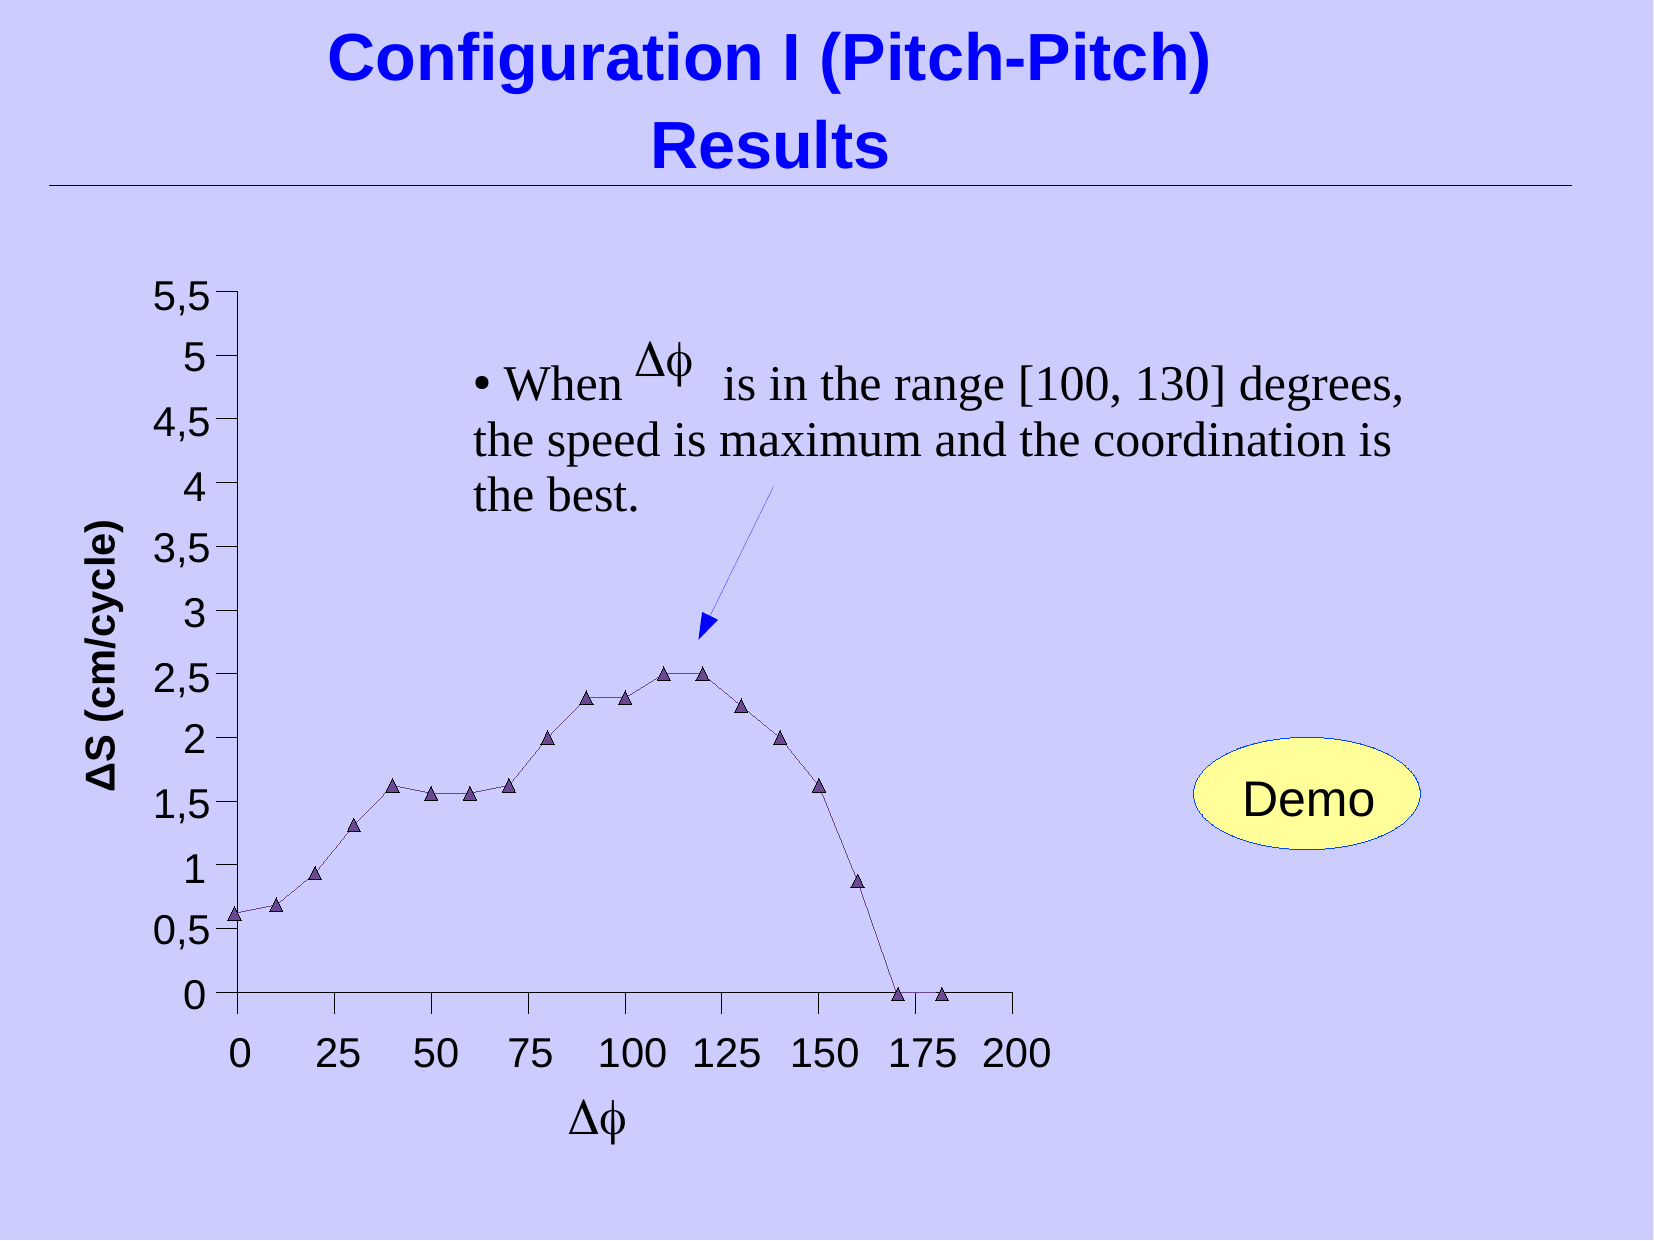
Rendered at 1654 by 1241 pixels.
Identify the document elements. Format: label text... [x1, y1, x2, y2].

text_box 200 [981, 1029, 1052, 1082]
text_box Demo [1242, 771, 1377, 828]
text_box 0 [228, 1029, 252, 1082]
text_box [695, 666, 710, 681]
text_box [424, 786, 438, 801]
text_box 0 [183, 971, 207, 1025]
text_box 3 [183, 589, 207, 643]
text_box 4 [183, 463, 207, 516]
text_box 0,5 [153, 906, 212, 960]
text_box [1193, 737, 1421, 850]
text_box [812, 778, 826, 793]
text_box [463, 786, 477, 801]
text_box [657, 666, 671, 681]
text_box [891, 987, 905, 1001]
text_box [502, 778, 516, 793]
text_box [935, 987, 949, 1001]
text_box Df [634, 340, 694, 409]
text_box 75 [507, 1029, 554, 1082]
text_box [618, 690, 632, 705]
text_box Df [567, 1098, 627, 1167]
text_box 2 [183, 715, 207, 769]
text_box [308, 866, 322, 880]
text_box [540, 730, 555, 745]
text_box 4,5 [153, 398, 212, 451]
text_box 150 [789, 1029, 860, 1082]
text_box [579, 690, 594, 705]
text_box [347, 818, 361, 832]
text_box ΔS (cm/cycle) [76, 492, 131, 793]
text_box 5 [183, 333, 207, 386]
text_box [227, 906, 242, 921]
text_box [773, 730, 787, 745]
text_box 1 [183, 845, 207, 899]
text_box 100 [597, 1029, 668, 1082]
text_box 50 [412, 1029, 460, 1082]
text_box 5,5 [153, 272, 212, 325]
text_box 175 [887, 1029, 958, 1082]
text_box 125 [691, 1029, 762, 1082]
text_box [269, 897, 283, 912]
text_box [734, 698, 748, 713]
text_box When is in the range [100, 130] degrees, the speed is maximum and the coordination is the best. [473, 356, 1450, 538]
title Configuration I (Pitch-Pitch) Results [132, 0, 1408, 191]
text_box 2,5 [153, 654, 212, 708]
text_box [850, 874, 865, 888]
text_box 1,5 [153, 780, 212, 834]
text_box [385, 778, 400, 793]
text_box 3,5 [153, 524, 212, 578]
text_box 25 [315, 1029, 362, 1082]
